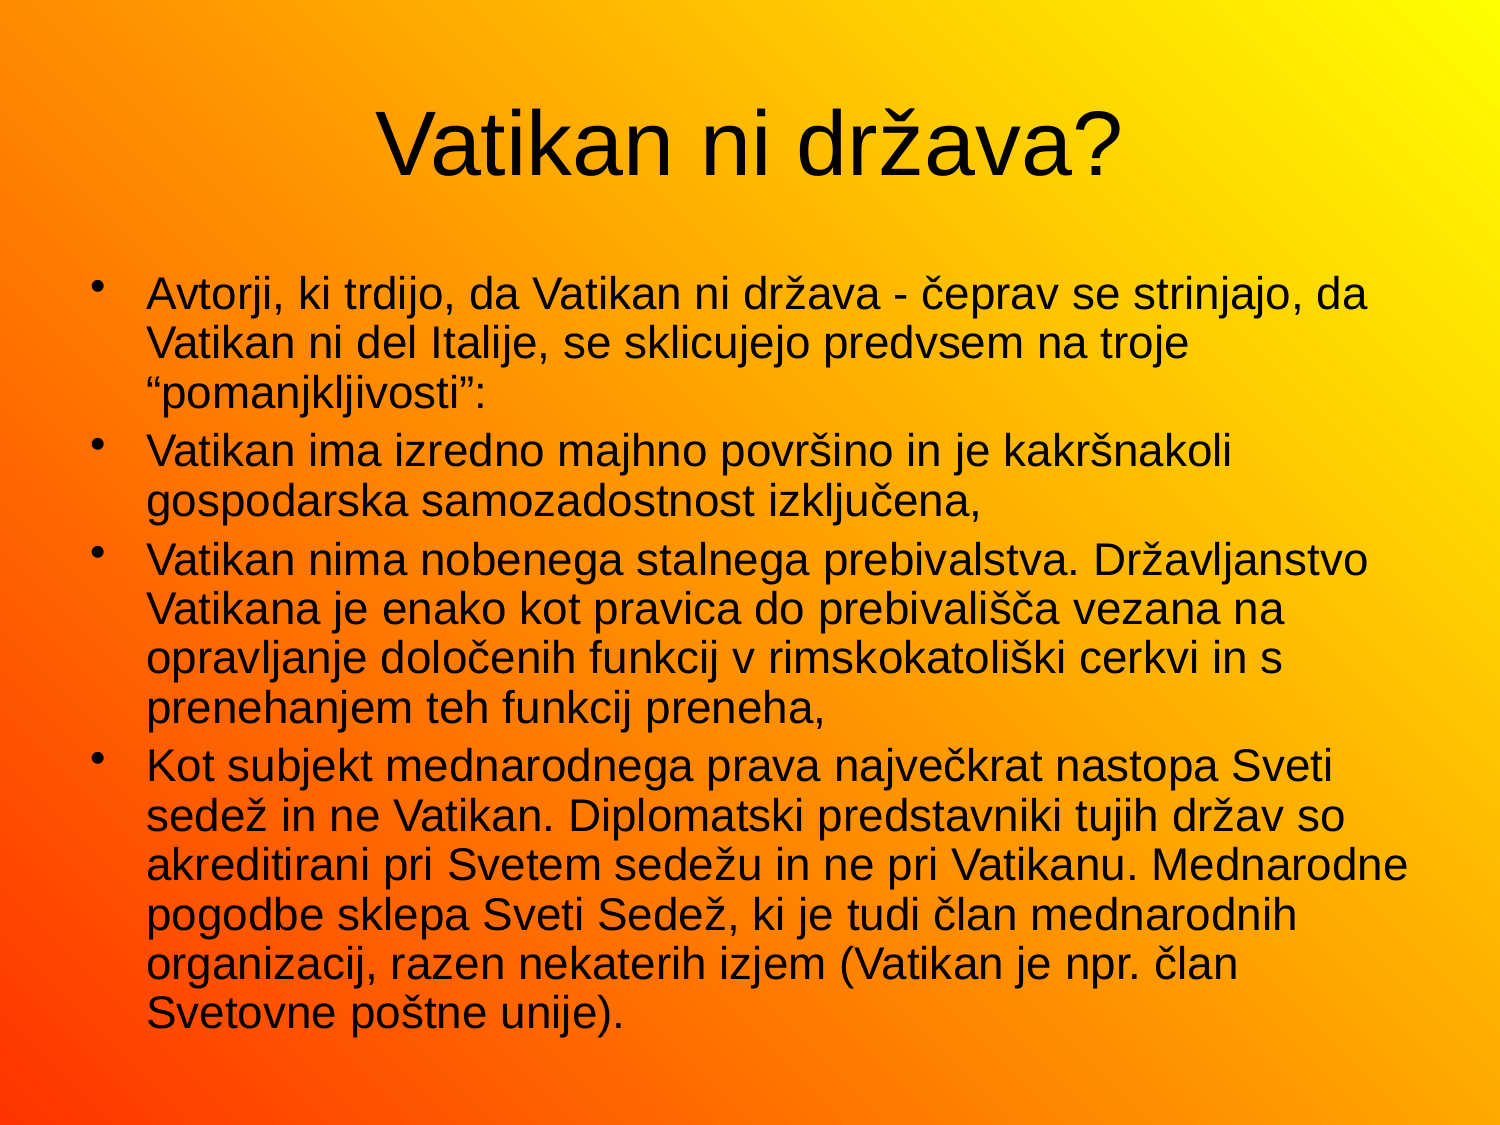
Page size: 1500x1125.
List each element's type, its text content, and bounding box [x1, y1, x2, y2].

title Vatikan ni država? [75, 45, 1425, 233]
list Avtorji, ki trdijo, da Vatikan ni država - čeprav se strinjajo, da Vatikan ni del Italije, se sklicujejo predvsem na troje “pomanjkljivosti”: Vatikan ima izredno majhno površino in je kakršnakoli gospodarska samozadostnost izključena, Vatikan nima nobenega stalnega prebivalstva. Državljanstvo Vatikana je enako kot pravica do prebivališča vezana na opravljanje določenih funkcij v rimskokatoliški cerkvi in s prenehanjem teh funkcij preneha, Kot subjekt mednarodnega prava največkrat nastopa Sveti sedež in ne Vatikan. Diplomatski predstavniki tujih držav so akreditirani pri Svetem sedežu in ne pri Vatikanu. Mednarodne pogodbe sklepa Sveti Sedež, ki je tudi član mednarodnih organizacij, razen nekaterih izjem (Vatikan je npr. član Svetovne poštne unije). [75, 262, 1425, 1005]
